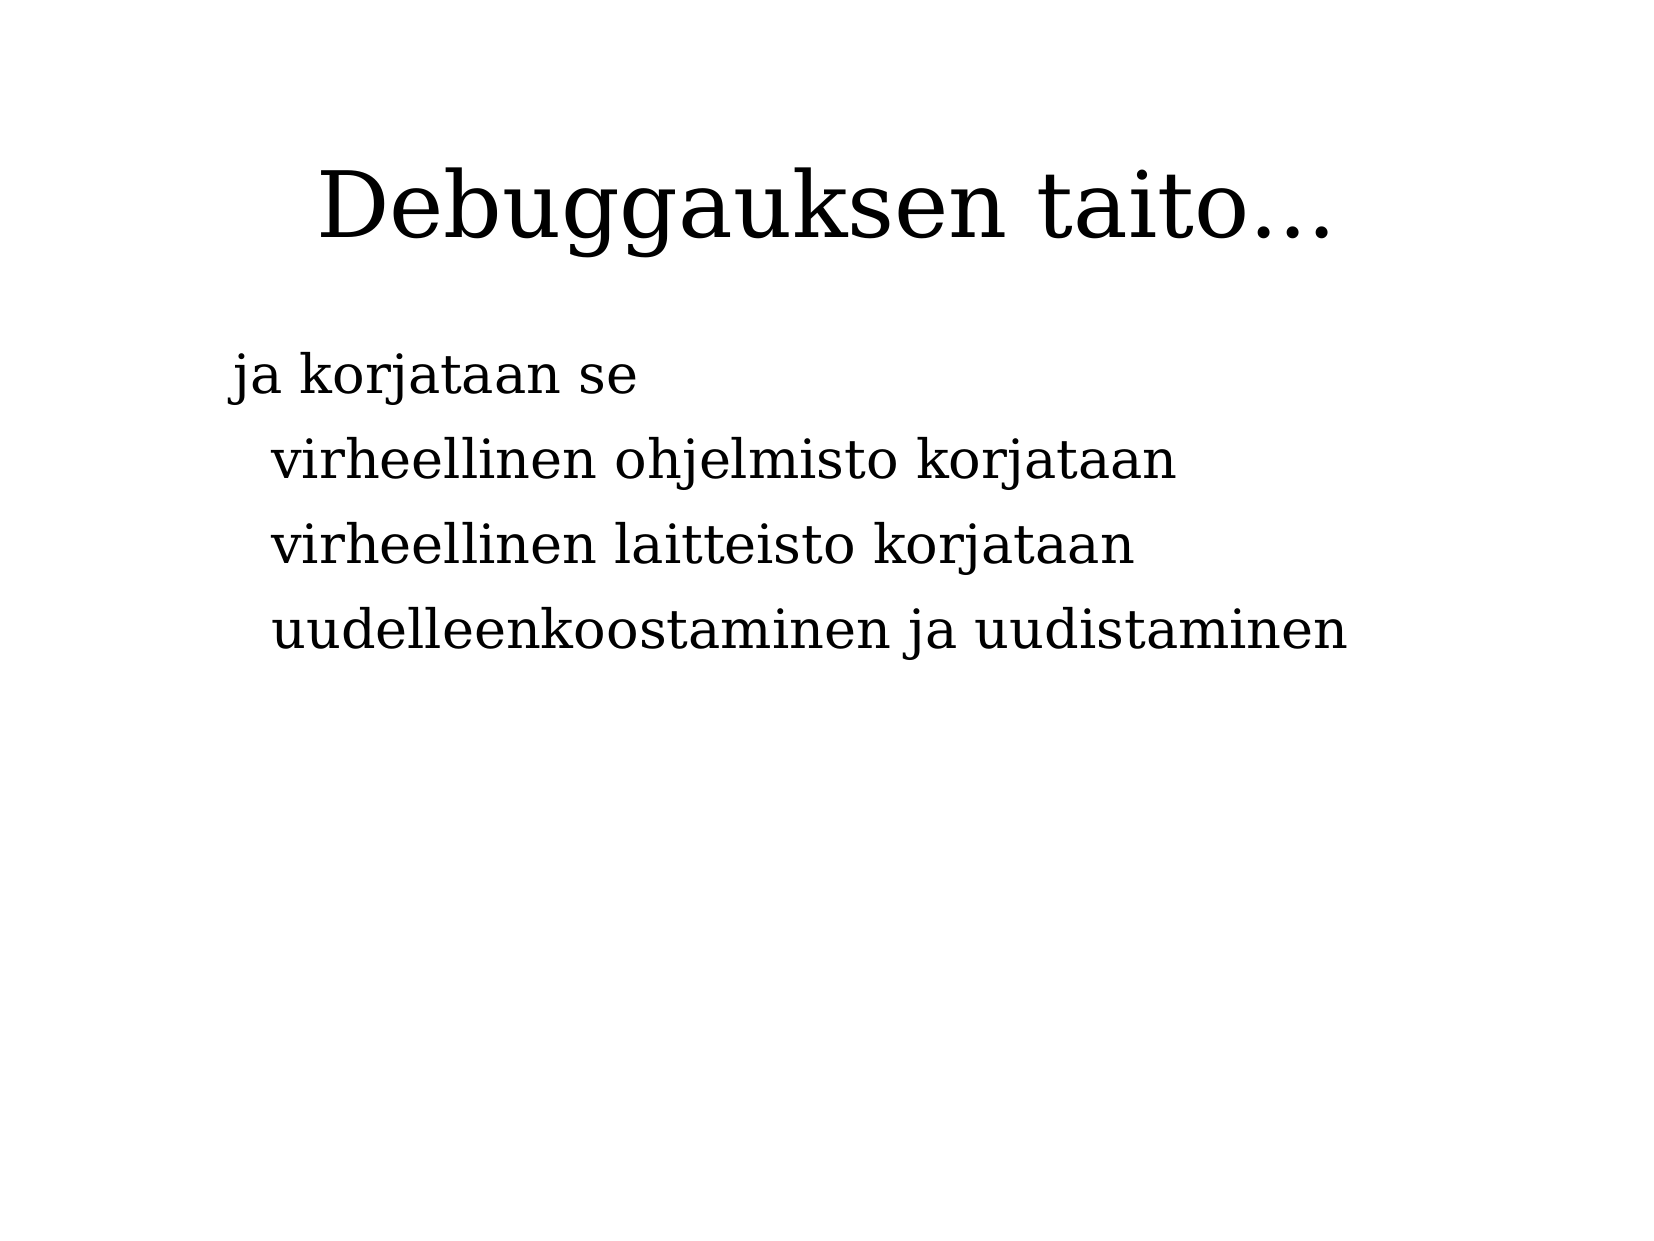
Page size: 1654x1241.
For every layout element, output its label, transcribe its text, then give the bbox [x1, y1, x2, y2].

list ja korjataan se virheellinen ohjelmisto korjataan virheellinen laitteisto korjataan uudelleenkoostaminen ja uudistaminen [121, 344, 1534, 1112]
title Debuggauksen taito... [121, 106, 1534, 306]
